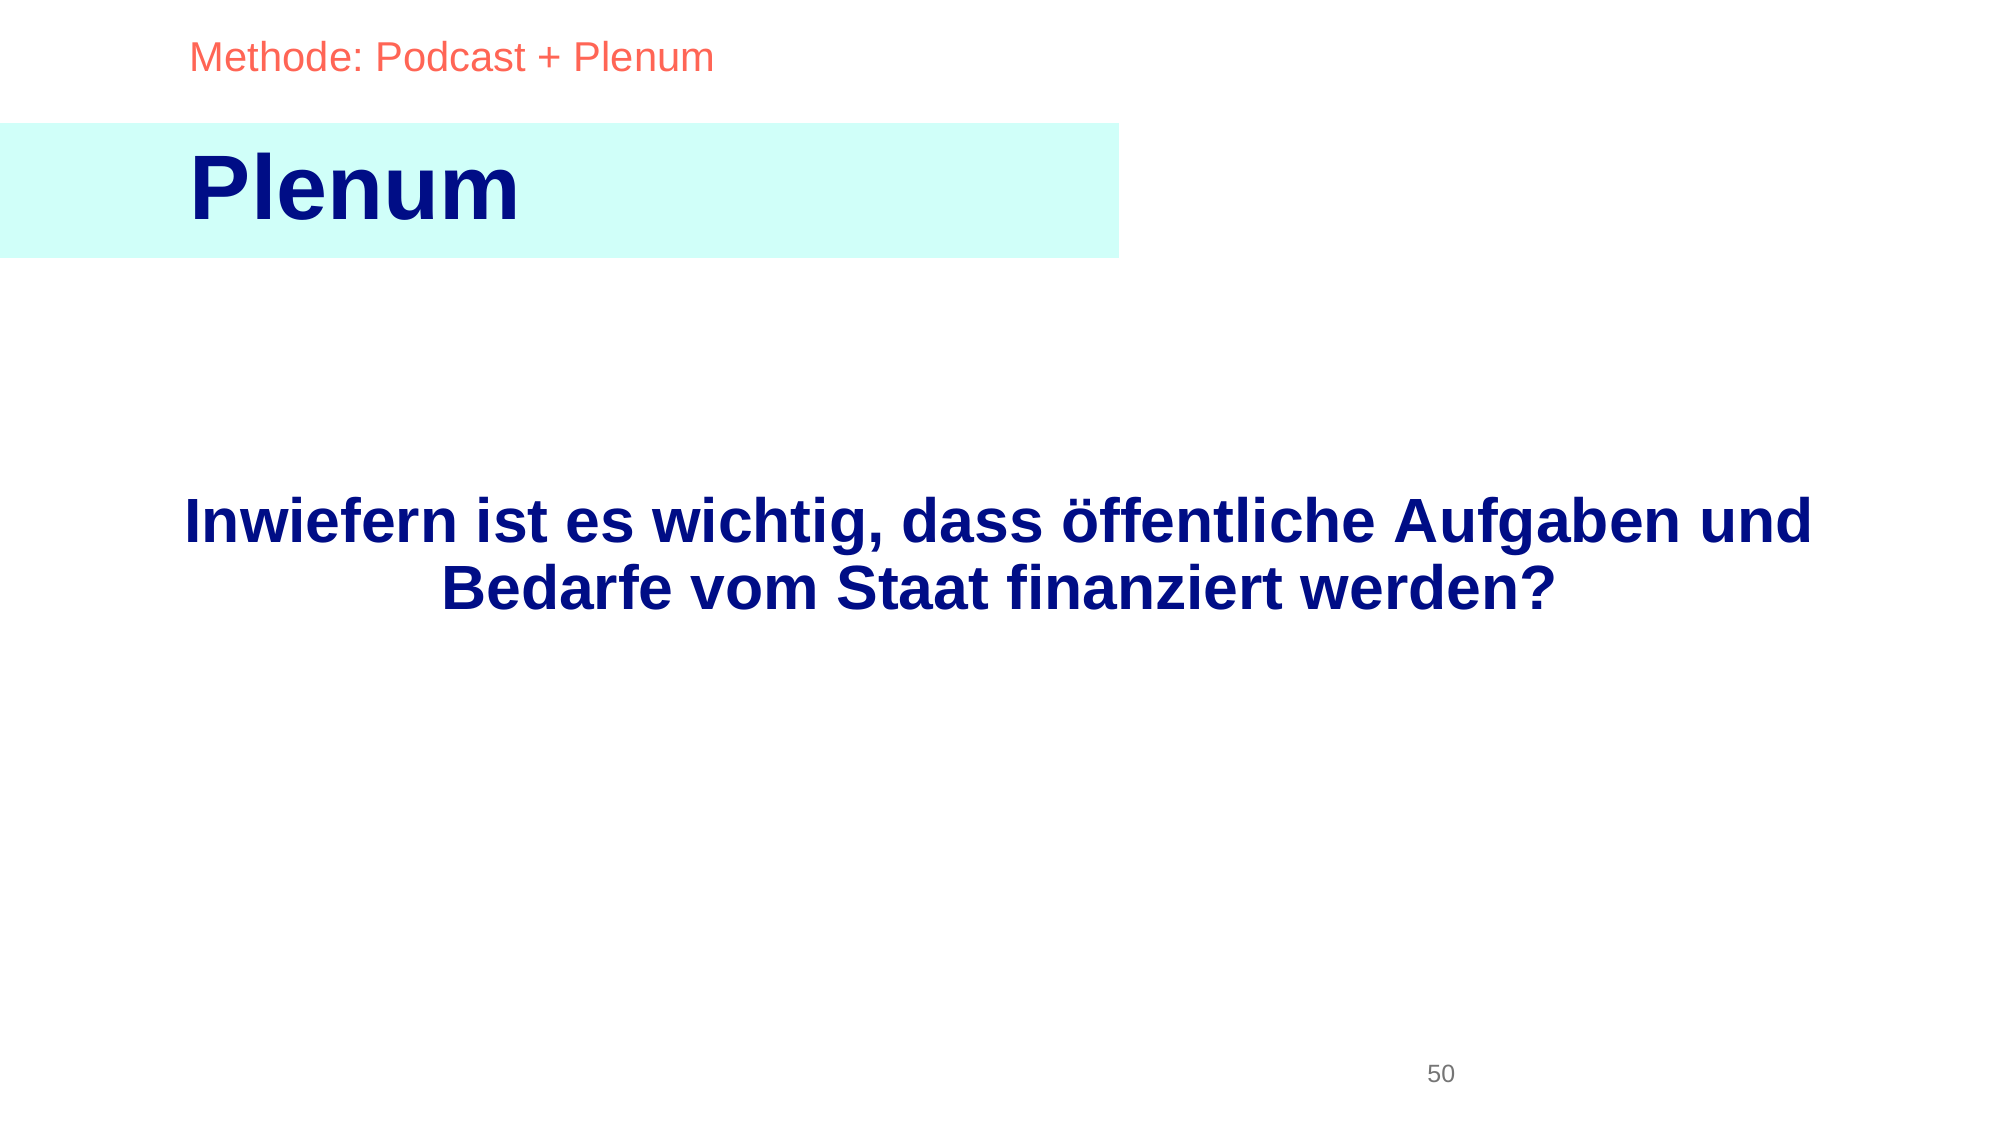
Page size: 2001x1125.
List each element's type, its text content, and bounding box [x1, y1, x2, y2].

list Inwiefern ist es wichtig, dass öffentliche Aufgaben und Bedarfe vom Staat finanziert werden? [137, 480, 1863, 645]
list Methode: Podcast + Plenum [137, 27, 1119, 107]
list Plenum [137, 129, 1093, 258]
